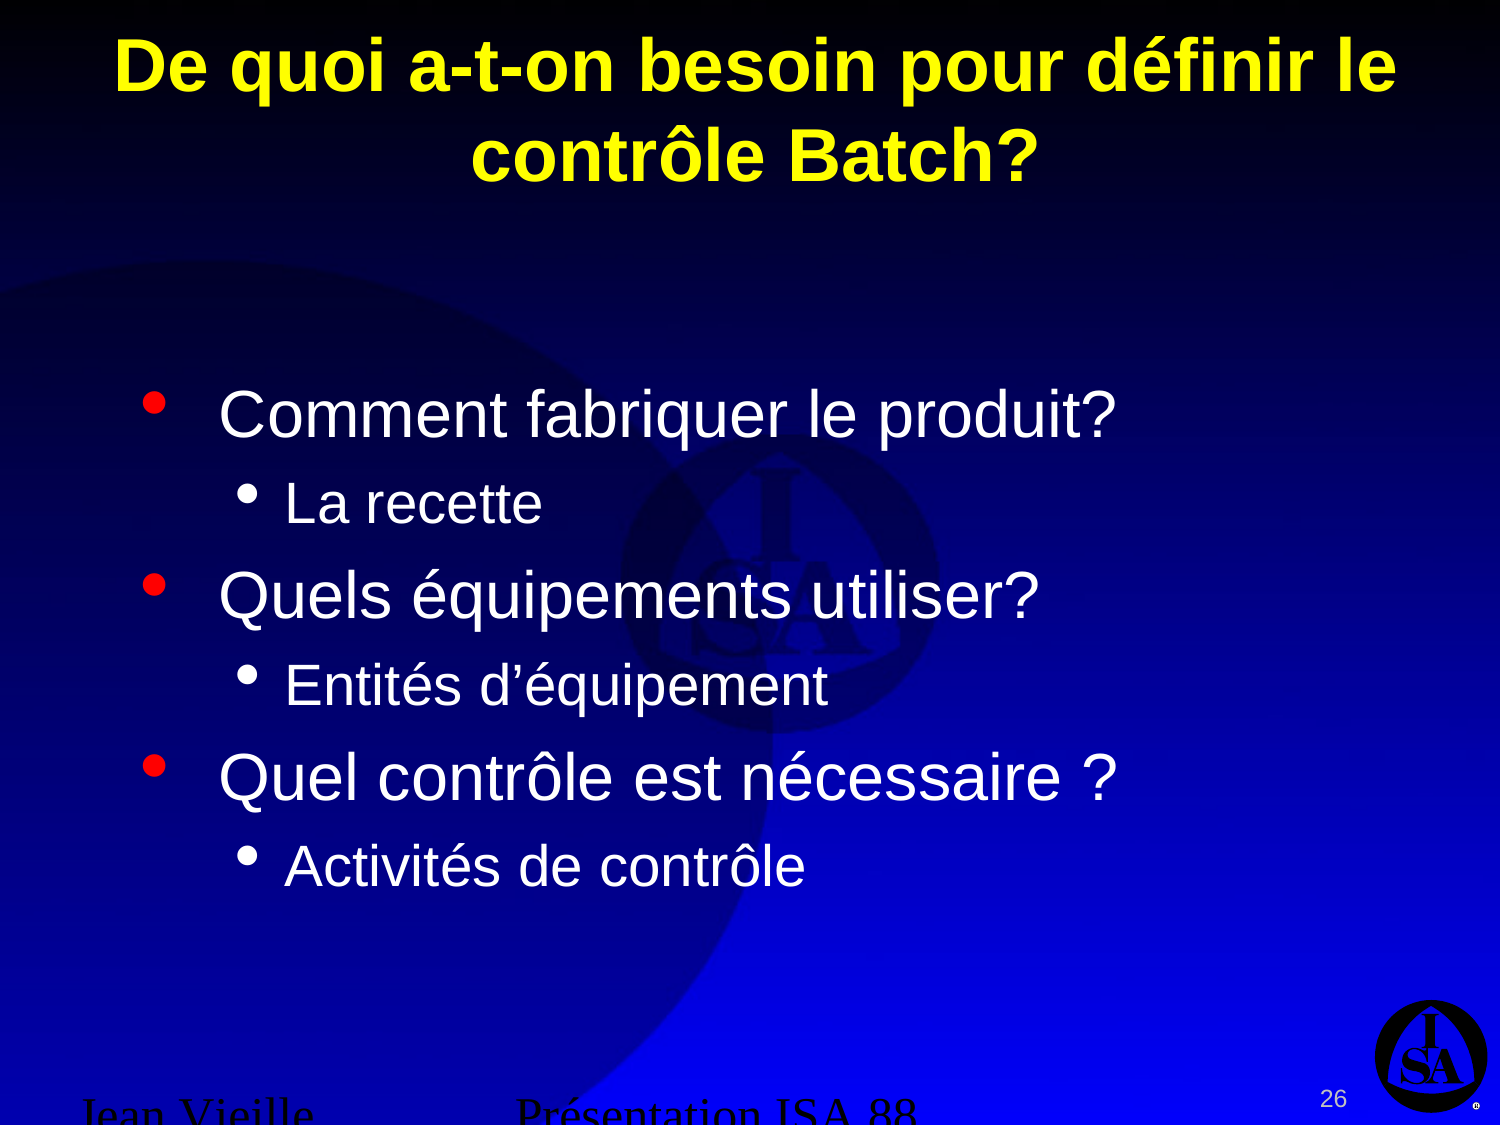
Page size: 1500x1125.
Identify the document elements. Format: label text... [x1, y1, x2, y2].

picture [828, 1121, 843, 1125]
picture [0, 0, 1500, 1125]
title De quoi a-t-on besoin pour définir le contrôle Batch? [75, 8, 1438, 204]
picture [745, 1111, 754, 1125]
picture [524, 1101, 535, 1117]
picture [668, 1120, 677, 1125]
picture [102, 1110, 112, 1118]
list Comment fabriquer le produit? La recette Quels équipements utiliser? Entités d’équipement Quel contrôle est nécessaire ? Activités de contrôle [129, 363, 1405, 1039]
picture [899, 1101, 910, 1114]
picture [234, 1110, 244, 1118]
picture [830, 1103, 841, 1118]
picture [124, 1120, 133, 1125]
picture [874, 1101, 885, 1114]
picture [898, 1116, 911, 1125]
picture [148, 1111, 157, 1125]
picture [607, 1110, 617, 1118]
picture [565, 1110, 575, 1118]
picture [873, 1116, 886, 1125]
picture [631, 1111, 640, 1125]
picture [298, 1110, 308, 1118]
picture [718, 1110, 731, 1125]
